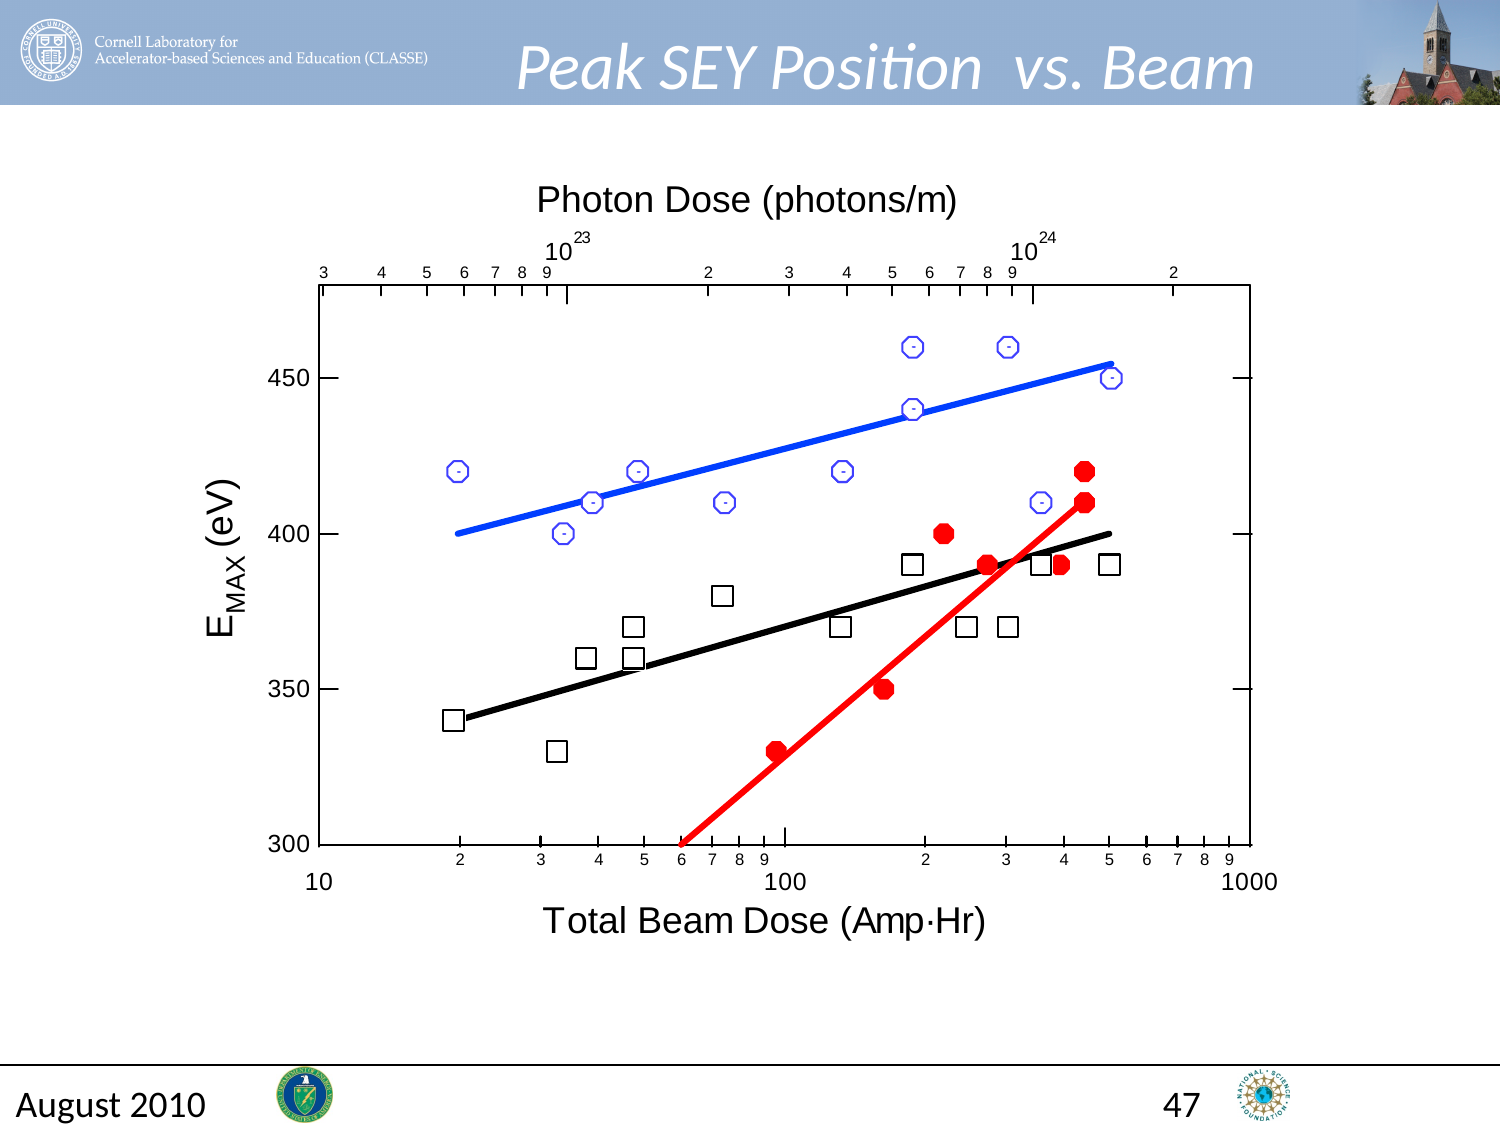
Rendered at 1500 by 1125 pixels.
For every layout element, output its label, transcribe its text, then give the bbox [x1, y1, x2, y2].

picture [182, 177, 1322, 953]
slide_number August 2010 [0, 1065, 351, 1125]
slide_number <number> [1147, 1065, 1498, 1125]
picture [0, 0, 1500, 105]
text_box Peak SEY Position vs. Beam Dose [434, 7, 1337, 95]
